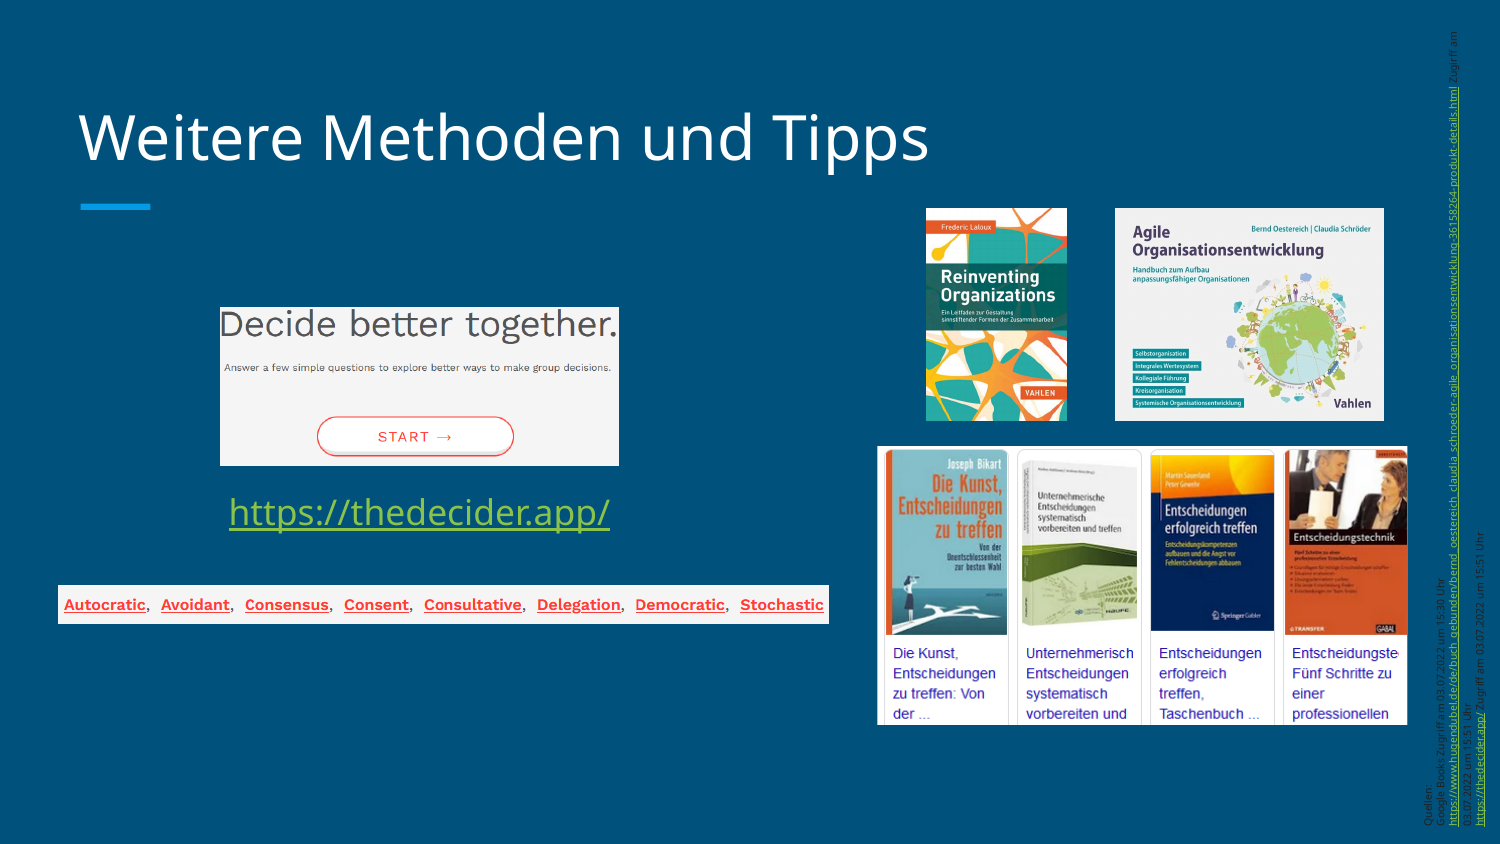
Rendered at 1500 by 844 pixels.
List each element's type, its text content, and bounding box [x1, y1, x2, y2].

text_box Quellen: Google Books Zugriff am 03.07.2022 um 15:30 Uhr https://www.hugendubel.de/de/buch_gebunden/bernd_oestereich_claudia_schroeder-agile_organisationsentwicklung-36158264-produkt-details.html Zugirff am 03.07.2022 um 15:51 Uhr https://thedecider.app/ Zugriff am 03.07.2022 um 15:51 Uhr [1406, 2, 1500, 842]
title Weitere Methoden und Tipps [63, 75, 1406, 188]
picture [927, 209, 1066, 420]
picture [221, 308, 618, 465]
picture [1116, 209, 1383, 420]
list https://thedecider.app/ [213, 244, 1406, 750]
picture [878, 447, 1406, 724]
picture [59, 586, 828, 623]
